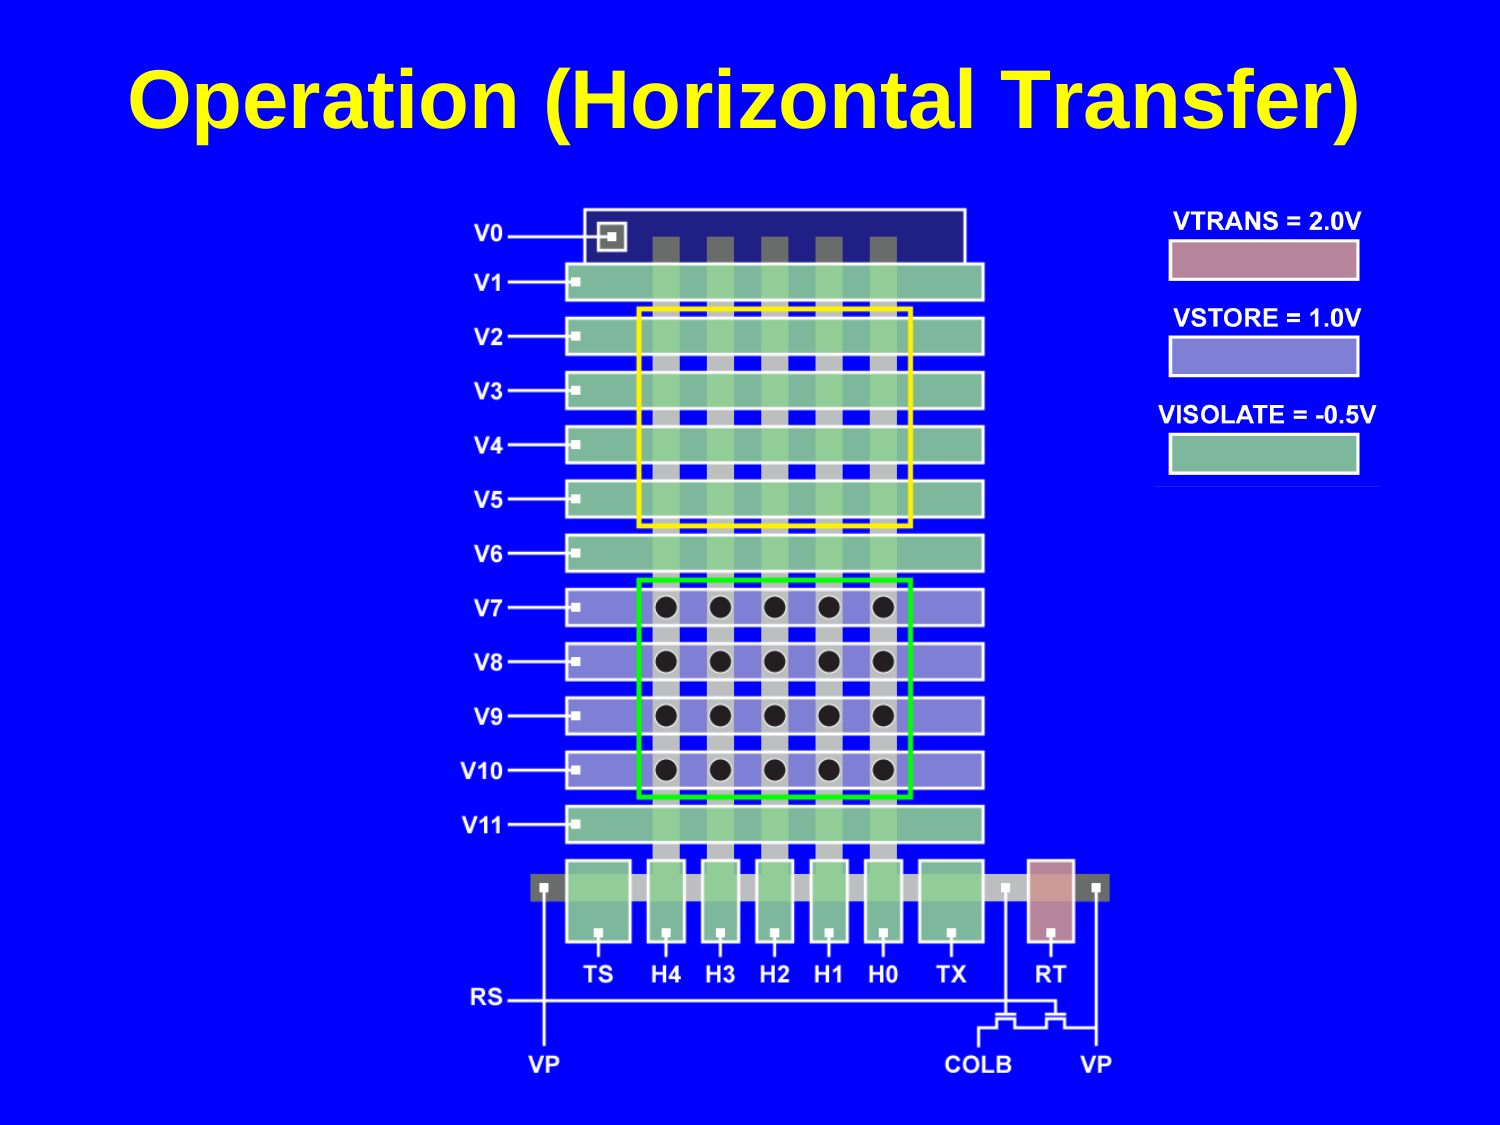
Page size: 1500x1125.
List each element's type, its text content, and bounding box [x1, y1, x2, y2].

title Operation (Horizontal Transfer) [112, 37, 1388, 163]
picture [449, 187, 1380, 1091]
